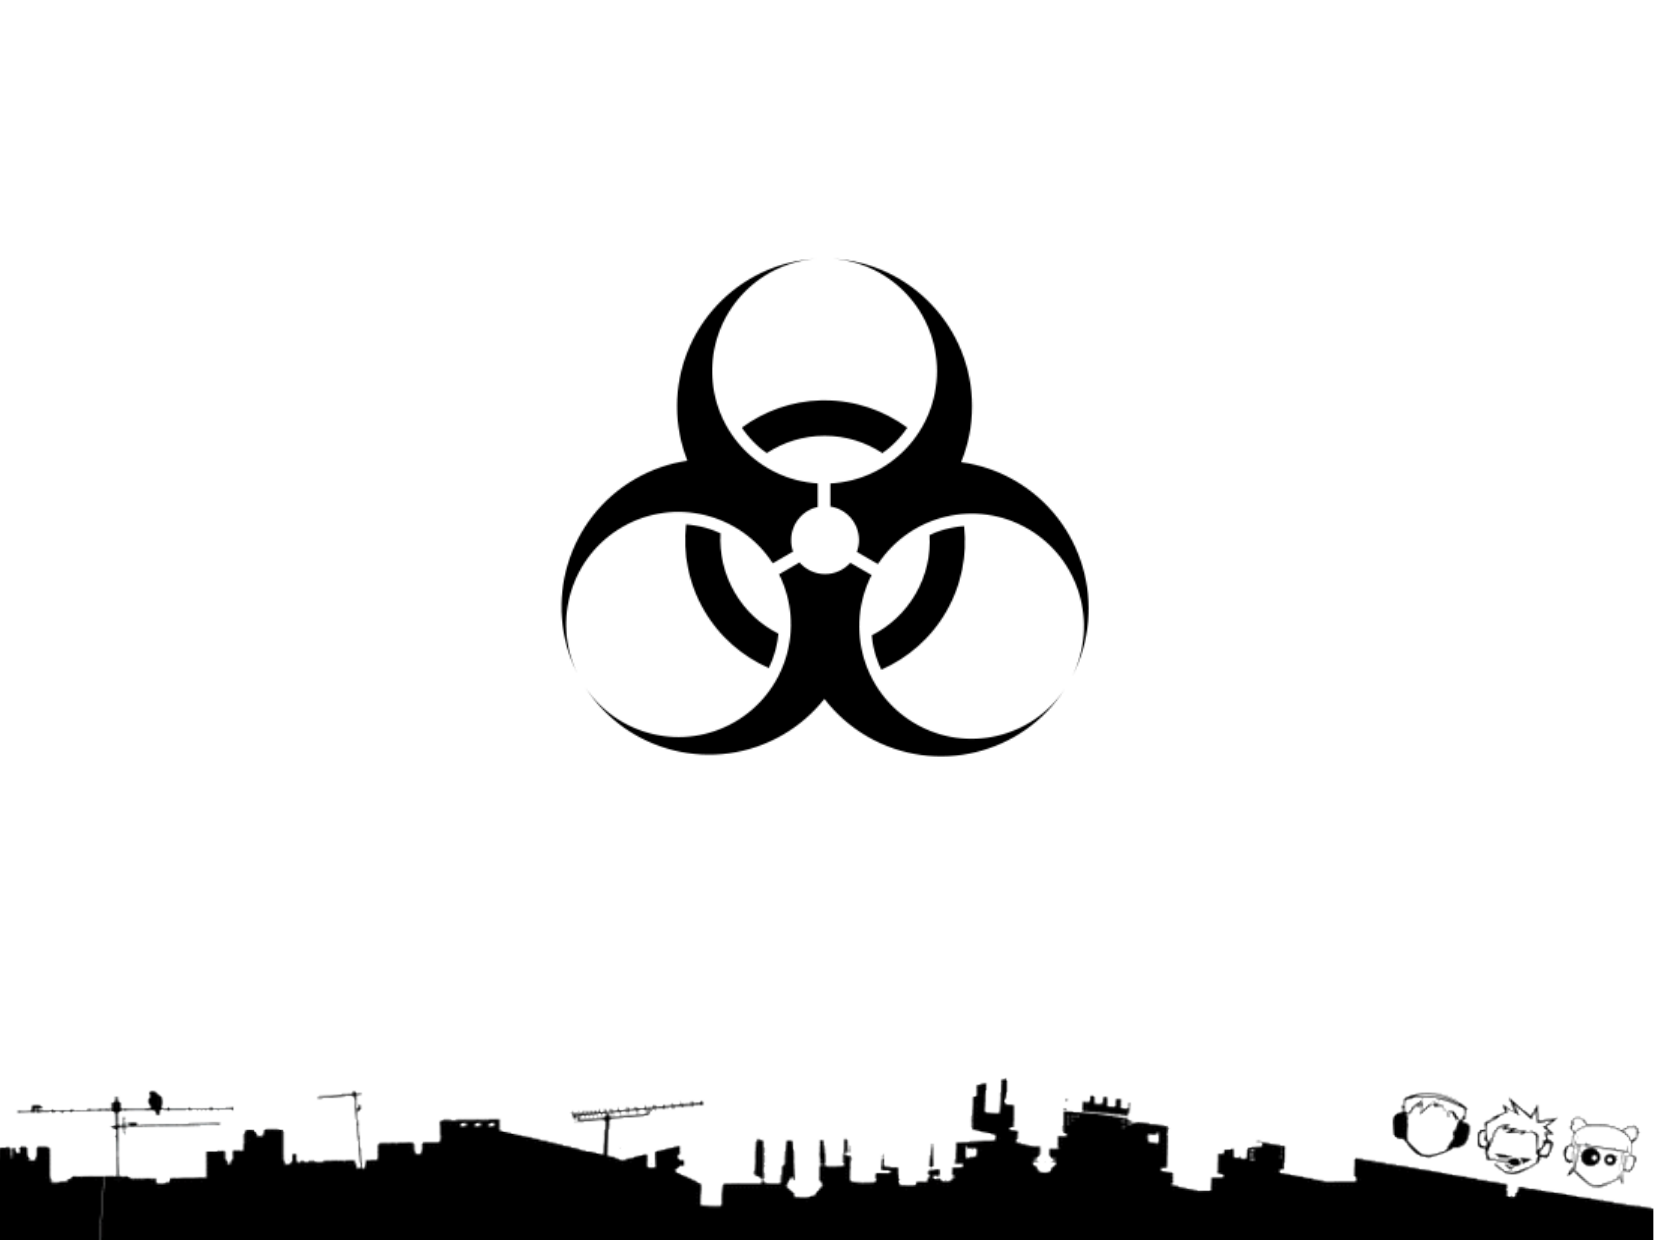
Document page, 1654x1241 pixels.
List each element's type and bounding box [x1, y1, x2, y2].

picture [0, 1077, 1654, 1240]
picture [543, 240, 1107, 775]
